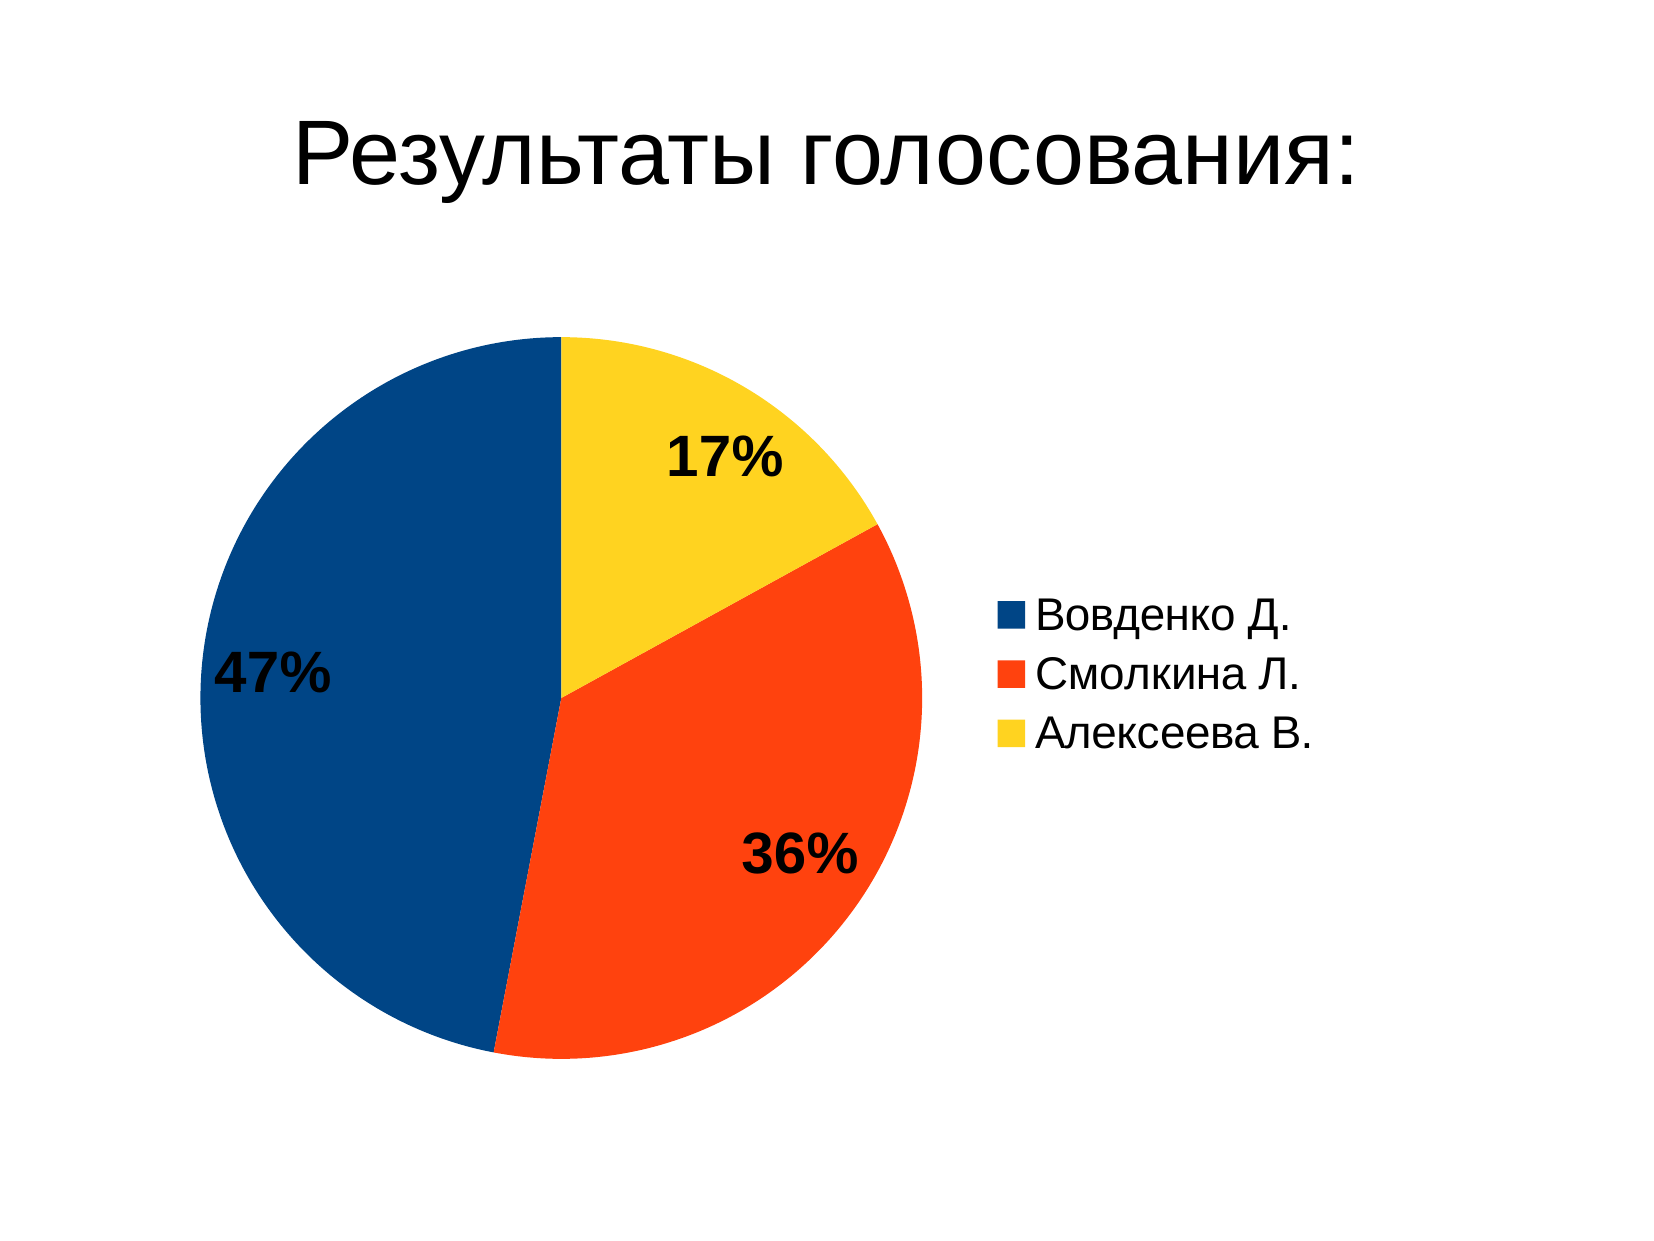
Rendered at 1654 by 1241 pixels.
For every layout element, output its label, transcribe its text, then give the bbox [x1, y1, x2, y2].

chart [177, 261, 1341, 1087]
title Результаты голосования: [82, 49, 1571, 257]
